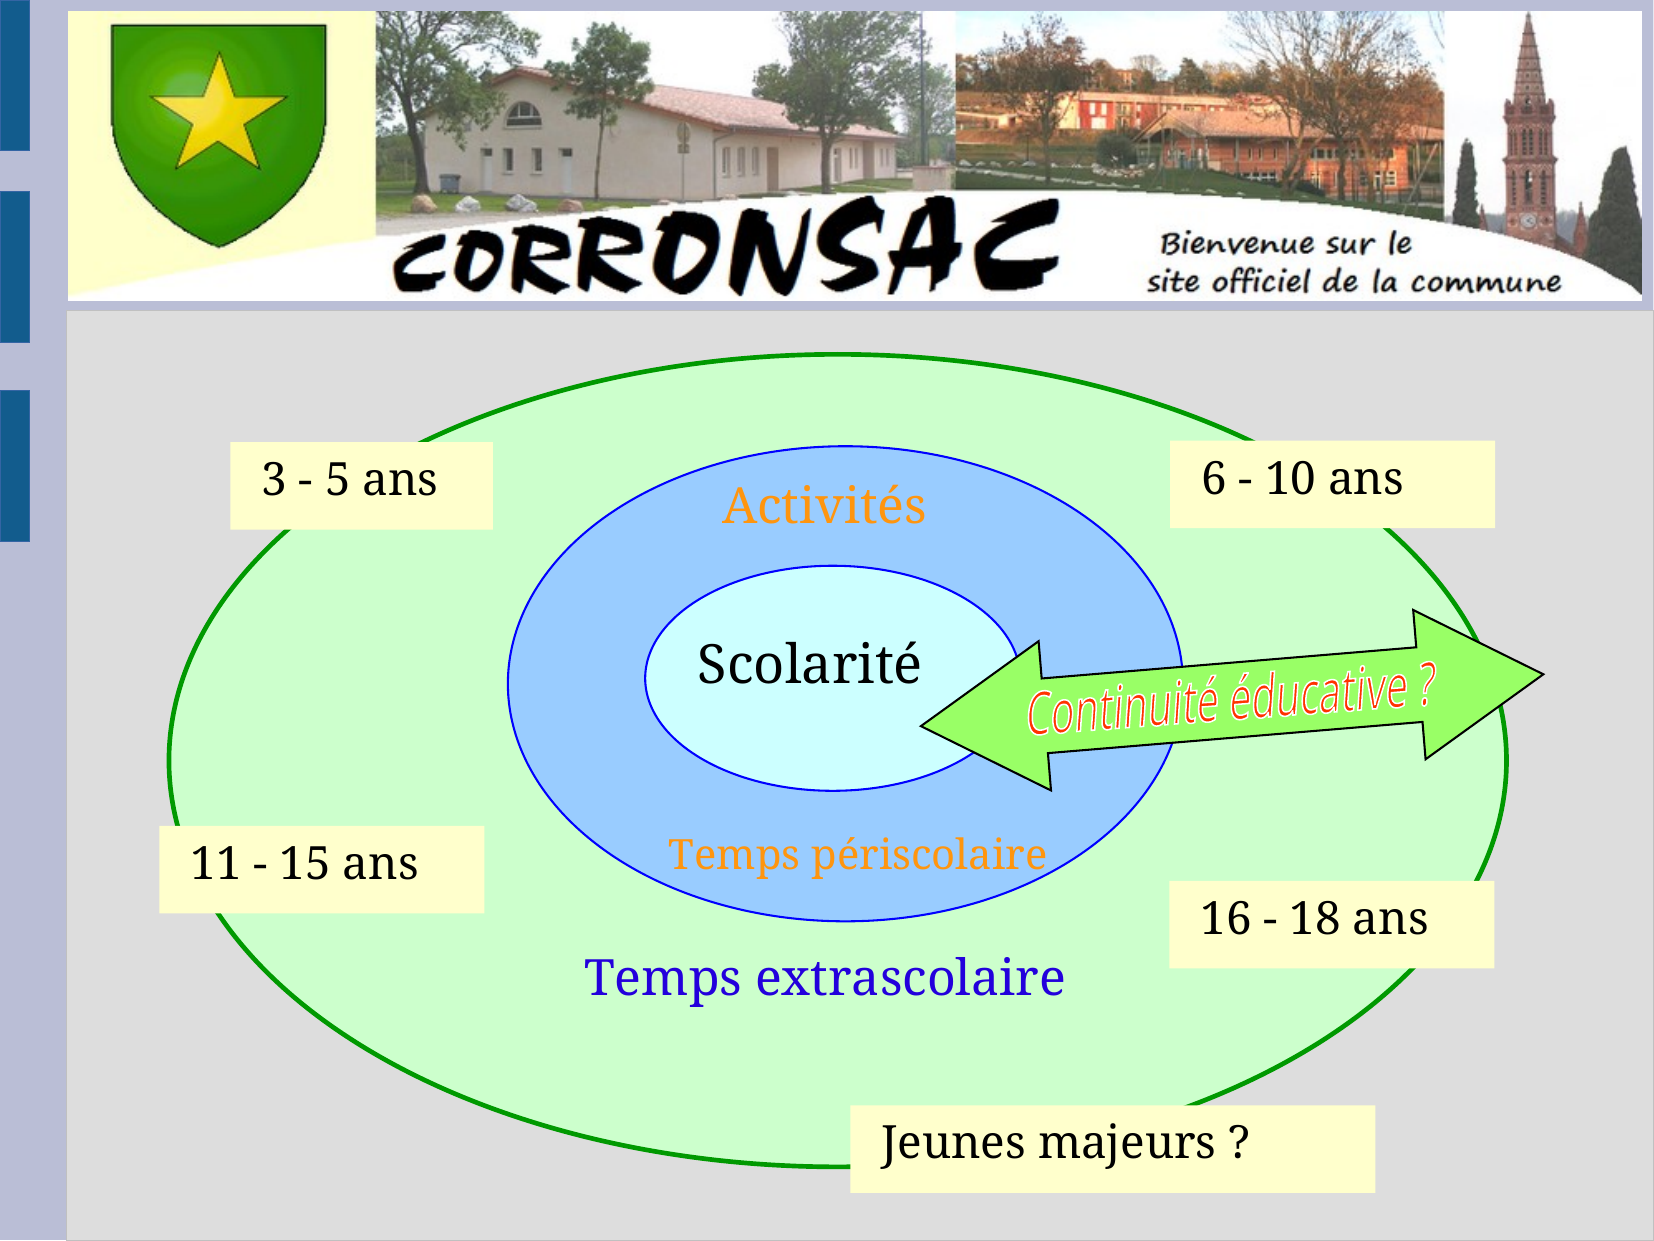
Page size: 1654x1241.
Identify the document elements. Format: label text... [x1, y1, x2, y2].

text_box Continuité éducative ? [1183, 683, 1197, 724]
text_box 3 - 5 ans [230, 442, 493, 530]
text_box Continuité éducative ? [1052, 699, 1073, 734]
text_box Continuité éducative ? [1366, 676, 1387, 710]
text_box Continuité éducative ? [1253, 671, 1275, 719]
text_box 6 - 10 ans [1170, 440, 1496, 529]
text_box Temps périscolaire [638, 819, 1063, 895]
text_box Continuité éducative ? [1100, 689, 1114, 730]
text_box Continuité éducative ? [1320, 679, 1339, 714]
text_box Continuité éducative ? [1231, 686, 1250, 720]
text_box Scolarité [682, 621, 983, 735]
text_box Continuité éducative ? [1387, 674, 1407, 708]
text_box [168, 354, 1544, 1167]
text_box Jeunes majeurs ? [850, 1105, 1376, 1193]
text_box Continuité éducative ? [1420, 661, 1436, 694]
text_box Continuité éducative ? [1076, 697, 1097, 732]
text_box Activités [688, 465, 977, 579]
text_box 16 - 18 ans [1169, 880, 1495, 969]
text_box Continuité éducative ? [1278, 682, 1298, 717]
text_box Temps extrascolaire [551, 938, 1114, 1026]
text_box 11 - 15 ans [159, 825, 485, 914]
text_box Continuité éducative ? [1125, 694, 1146, 728]
picture [68, 11, 1642, 301]
text_box Continuité éducative ? [1342, 671, 1356, 712]
text_box Continuité éducative ? [1198, 688, 1218, 723]
text_box Continuité éducative ? [1028, 690, 1052, 735]
text_box Continuité éducative ? [1150, 692, 1171, 727]
text_box Continuité éducative ? [1302, 680, 1319, 715]
